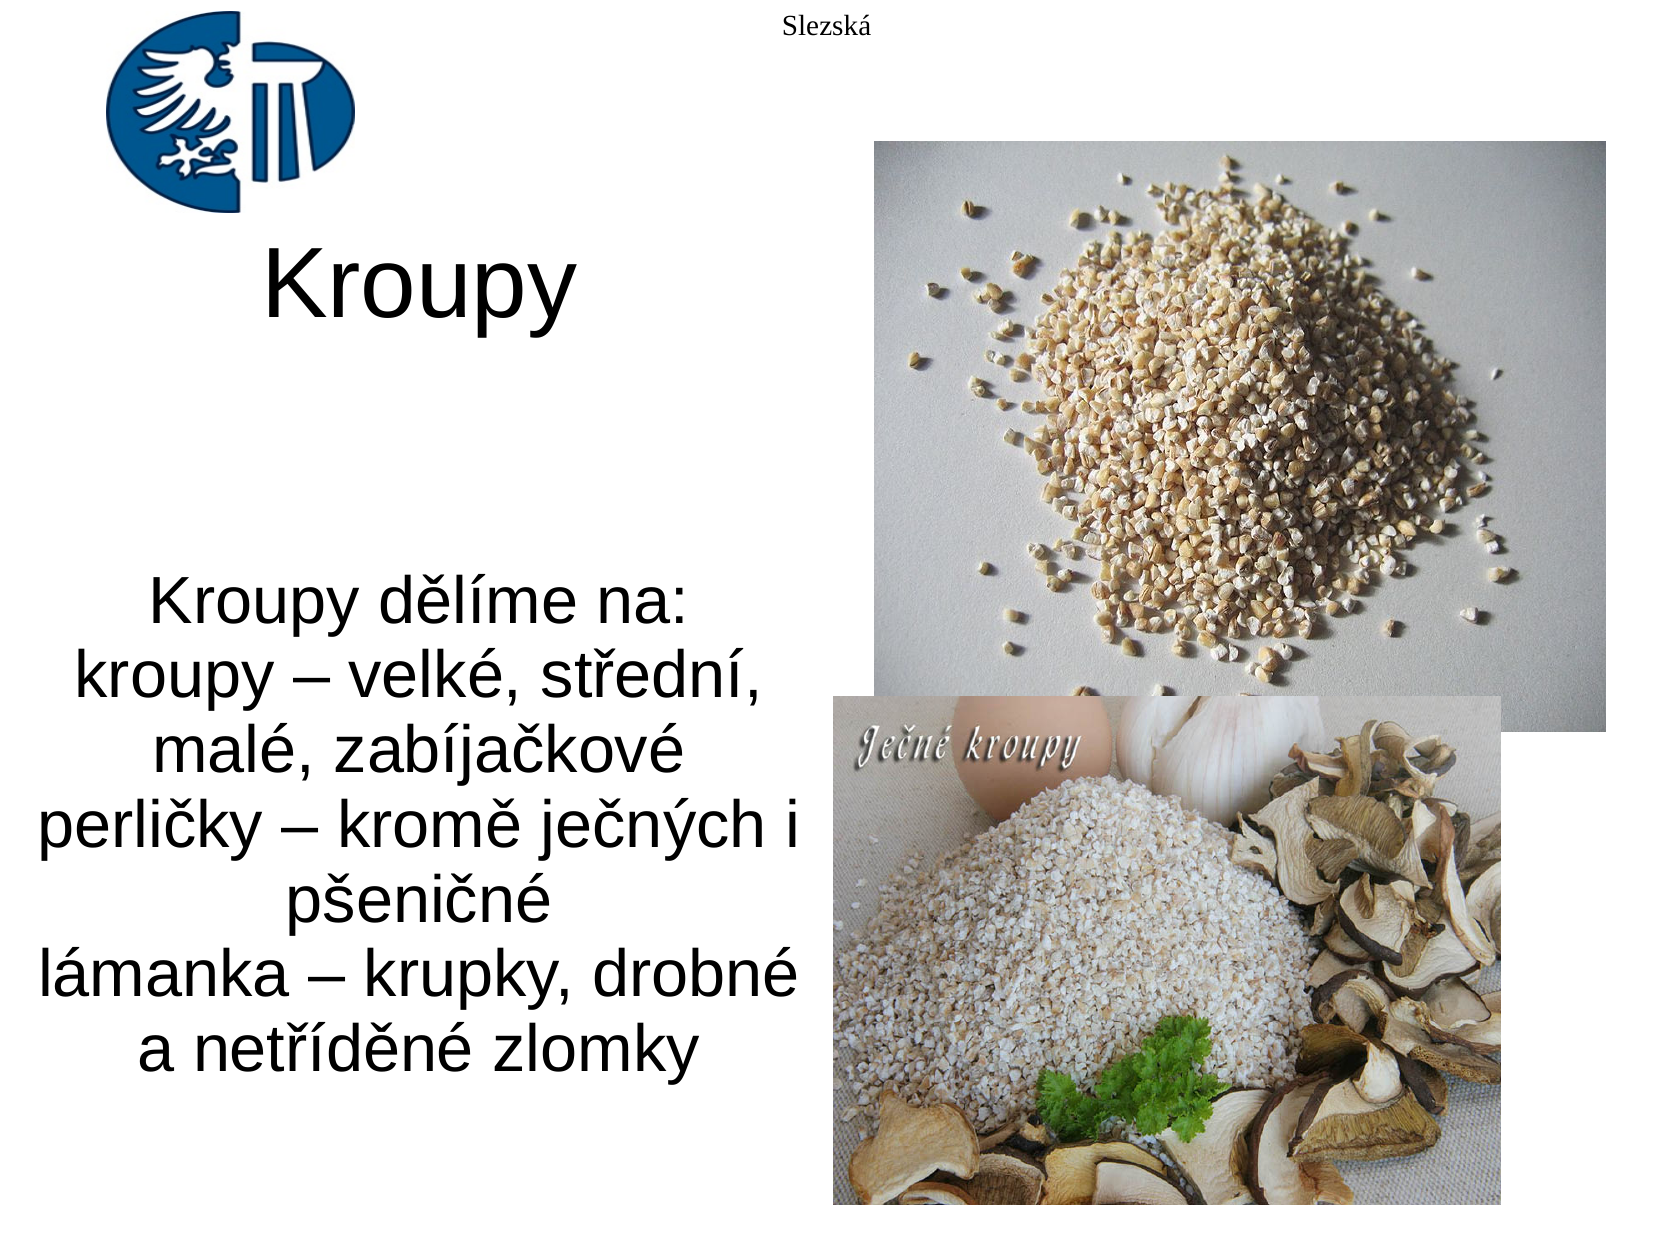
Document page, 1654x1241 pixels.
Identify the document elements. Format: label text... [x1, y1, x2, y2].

picture [106, 11, 355, 133]
title Kroupy Kroupy dělíme na: kroupy – velké, střední, malé, zabíjačkové perličky – kromě ječných i pšeničné lámanka – krupky, drobné a netříděné zlomky [35, 133, 804, 1180]
picture [833, 141, 1606, 1205]
